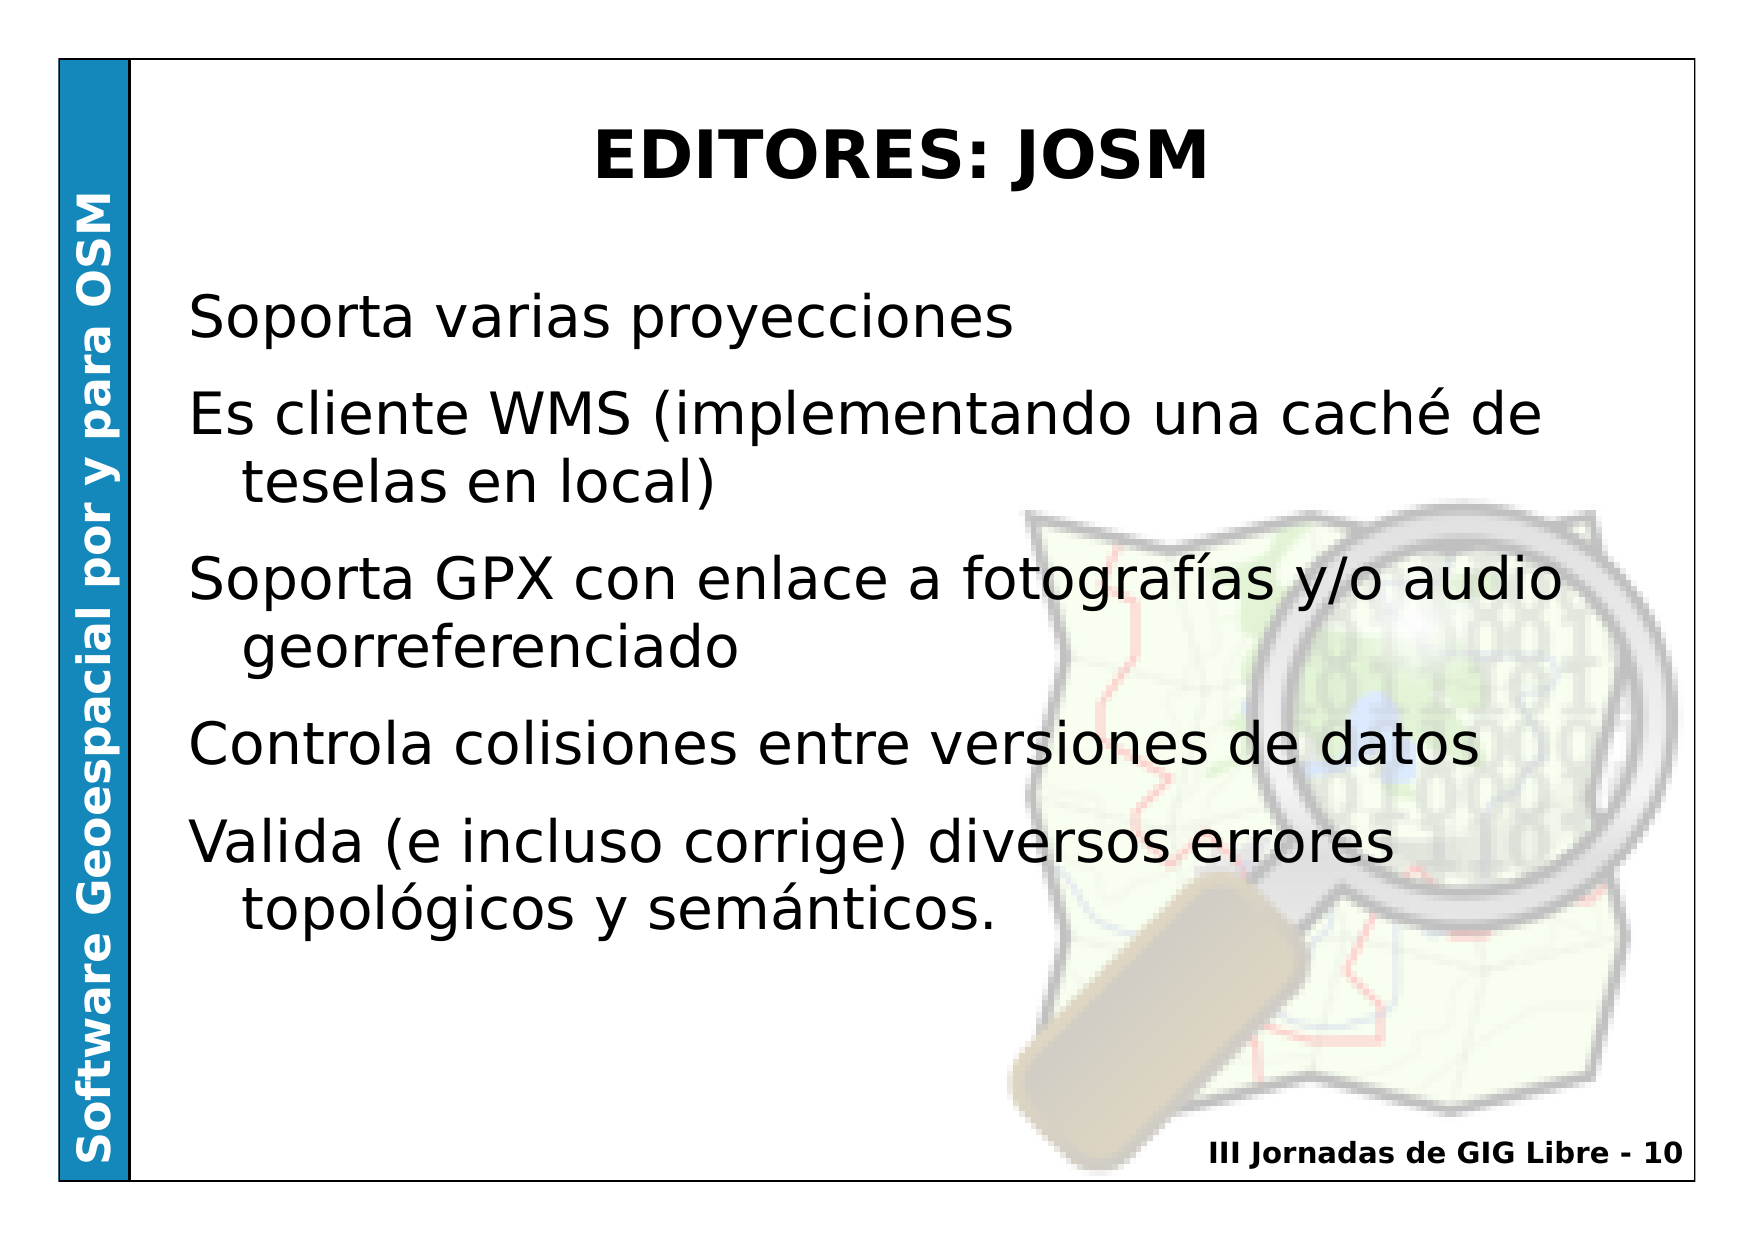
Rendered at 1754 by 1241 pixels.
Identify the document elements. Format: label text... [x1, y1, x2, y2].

picture [996, 481, 1696, 1182]
list Soporta varias proyecciones Es cliente WMS (implementando una caché de teselas en local) Soporta GPX con enlace a fotografías y/o audio georreferenciado Controla colisiones entre versiones de datos Valida (e incluso corrige) diversos errores topológicos y semánticos. [171, 283, 1634, 1048]
title EDITORES: JOSM [171, 103, 1634, 209]
